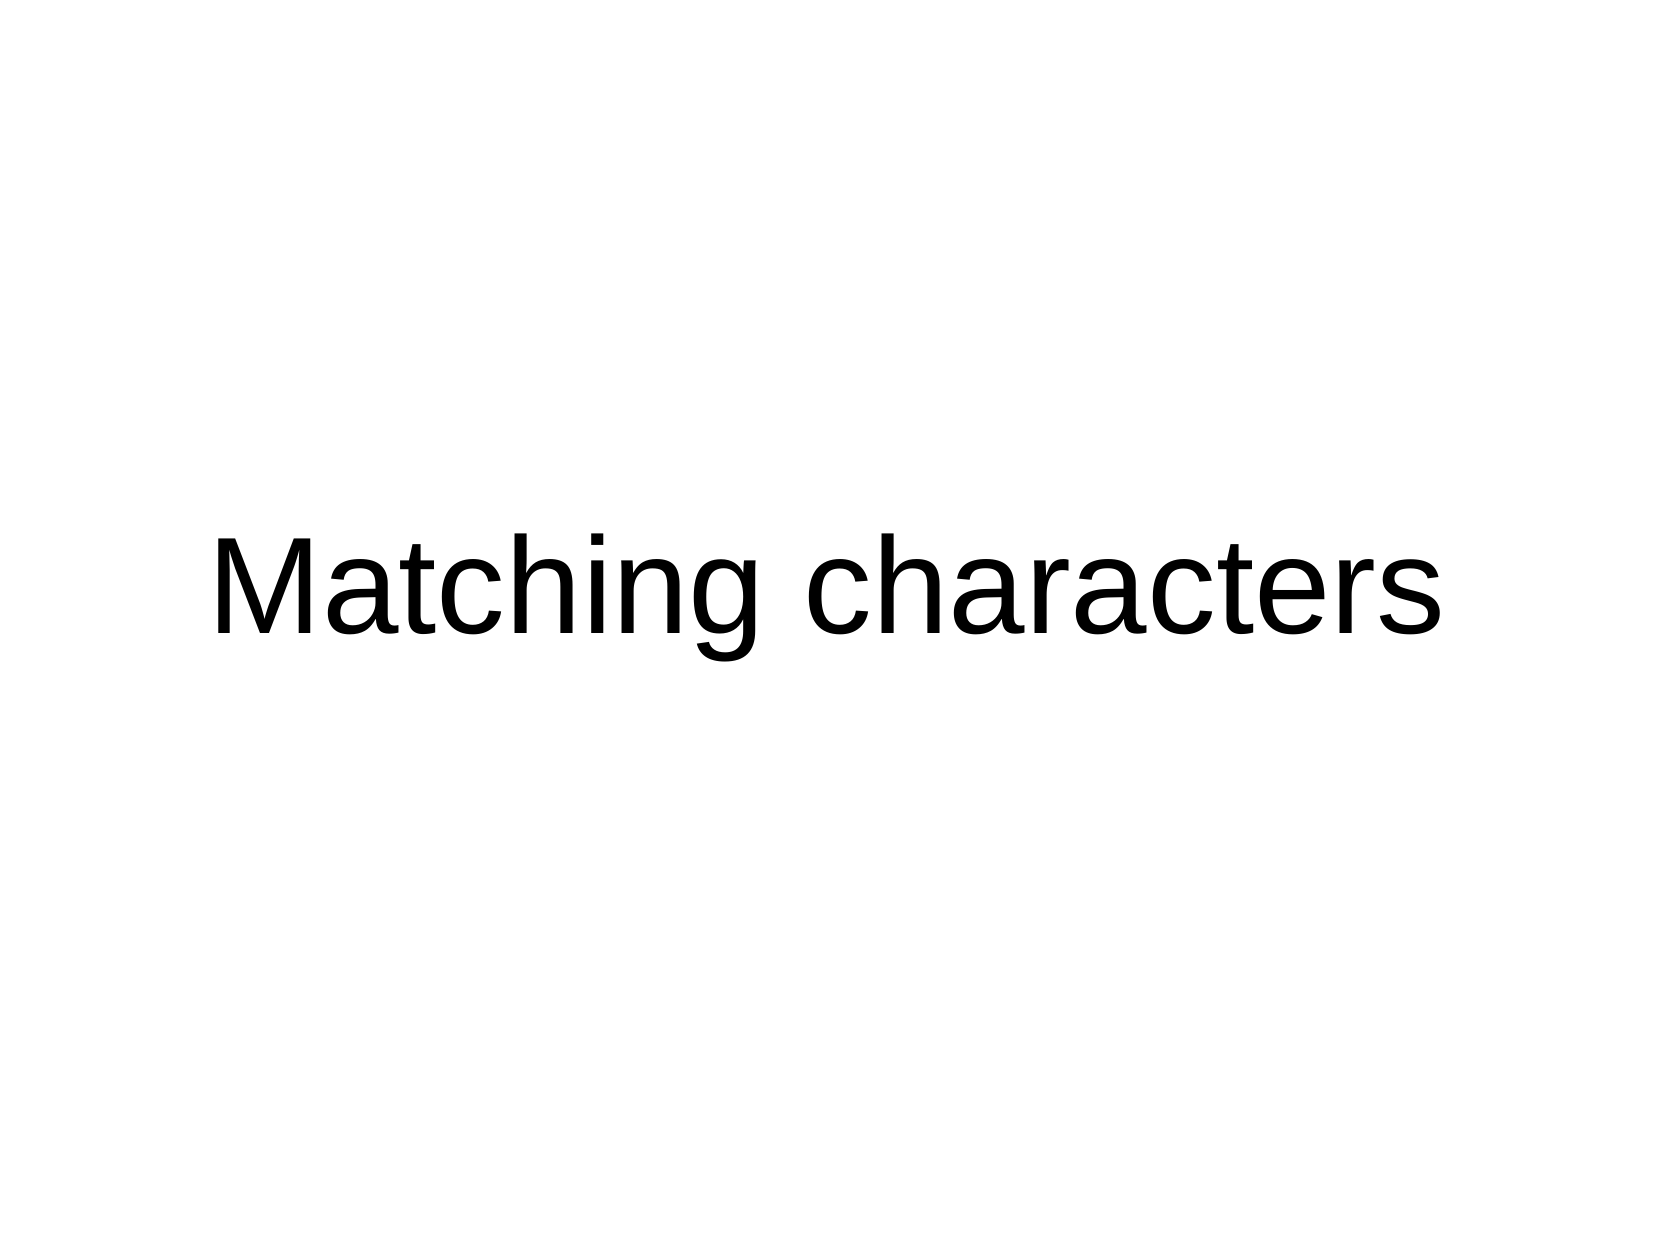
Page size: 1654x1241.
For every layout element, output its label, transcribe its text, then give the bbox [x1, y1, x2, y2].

title Matching characters [82, 56, 1571, 1115]
